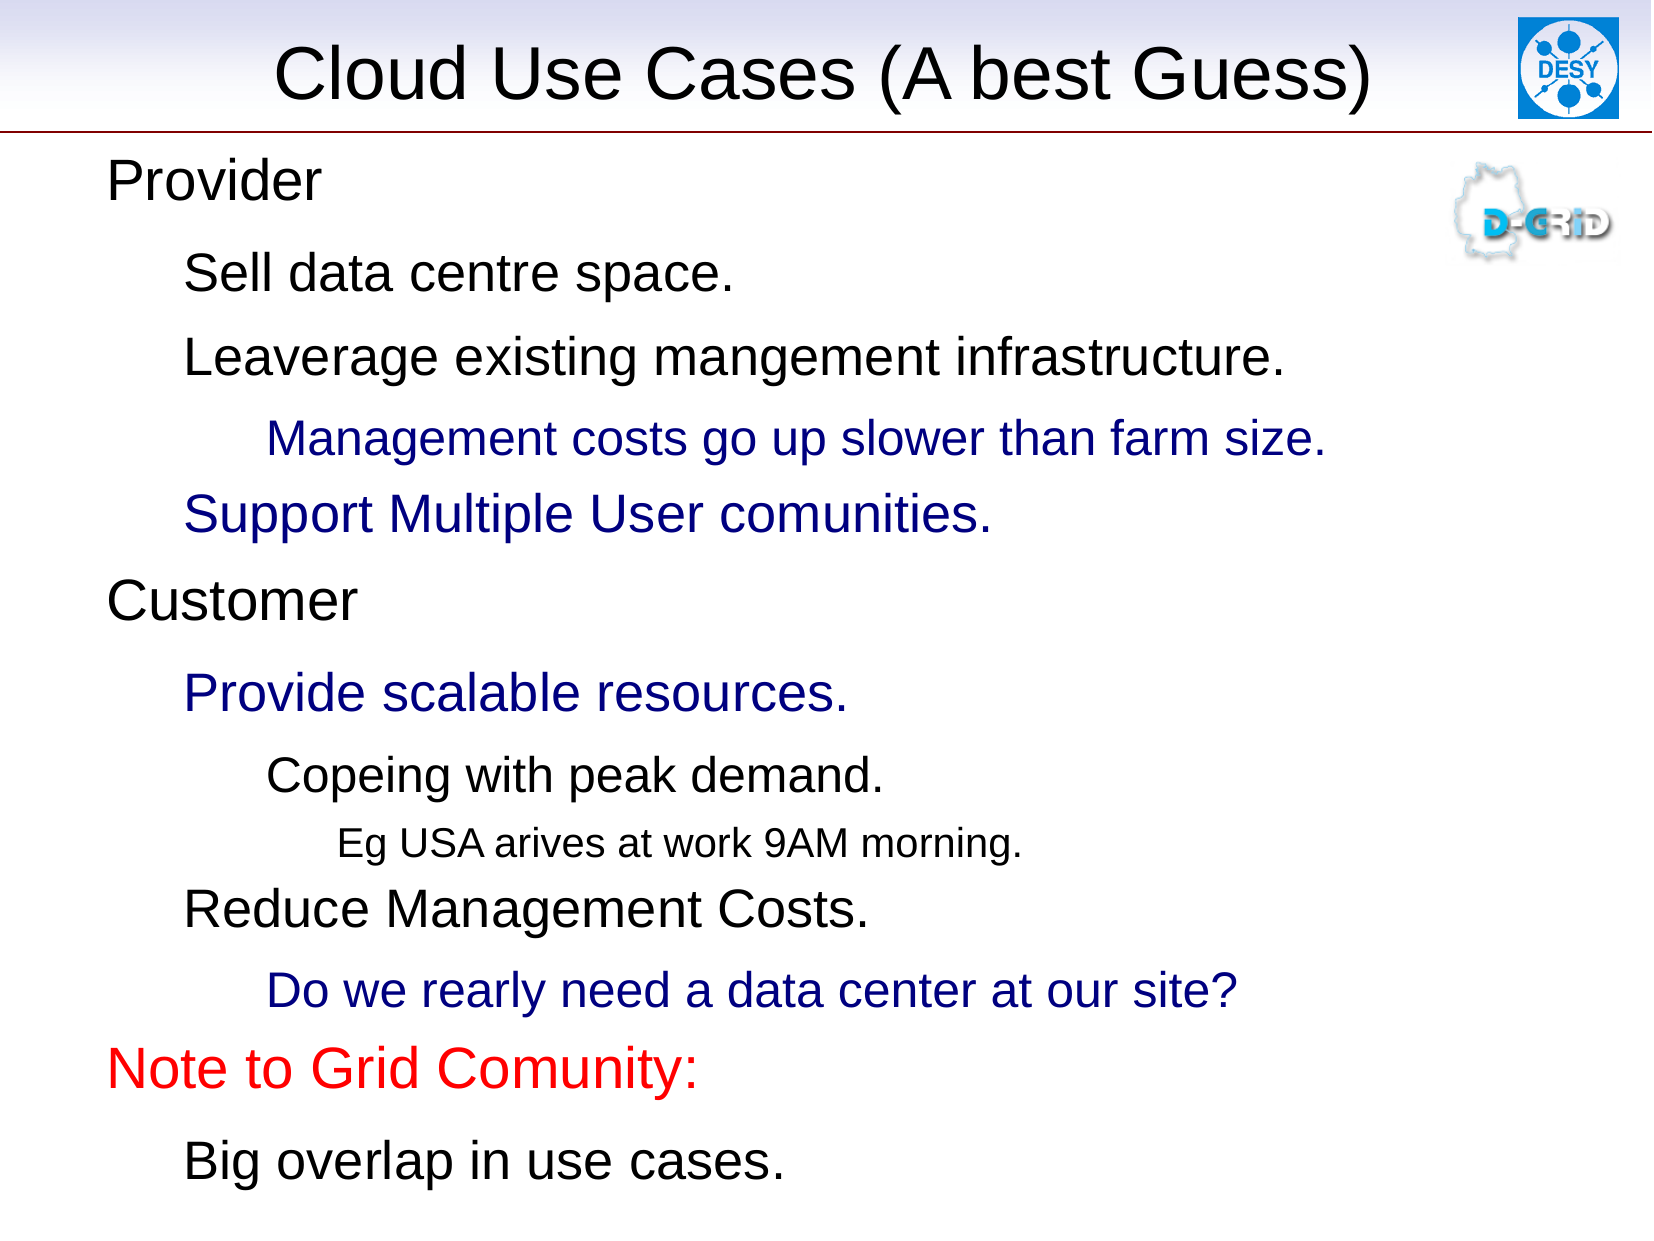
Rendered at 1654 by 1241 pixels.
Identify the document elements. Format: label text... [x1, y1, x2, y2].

title Cloud Use Cases (A best Guess) [82, 0, 1565, 148]
list Provider Sell data centre space. Leaverage existing mangement infrastructure. Management costs go up slower than farm size. Support Multiple User comunities. Customer Provide scalable resources. Copeing with peak demand. Eg USA arives at work 9AM morning. Reduce Management Costs. Do we rearly need a data center at our site? Note to Grid Comunity: Big overlap in use cases. [88, 147, 1577, 1192]
picture [1577, 147, 1646, 266]
picture [1565, 17, 1619, 119]
